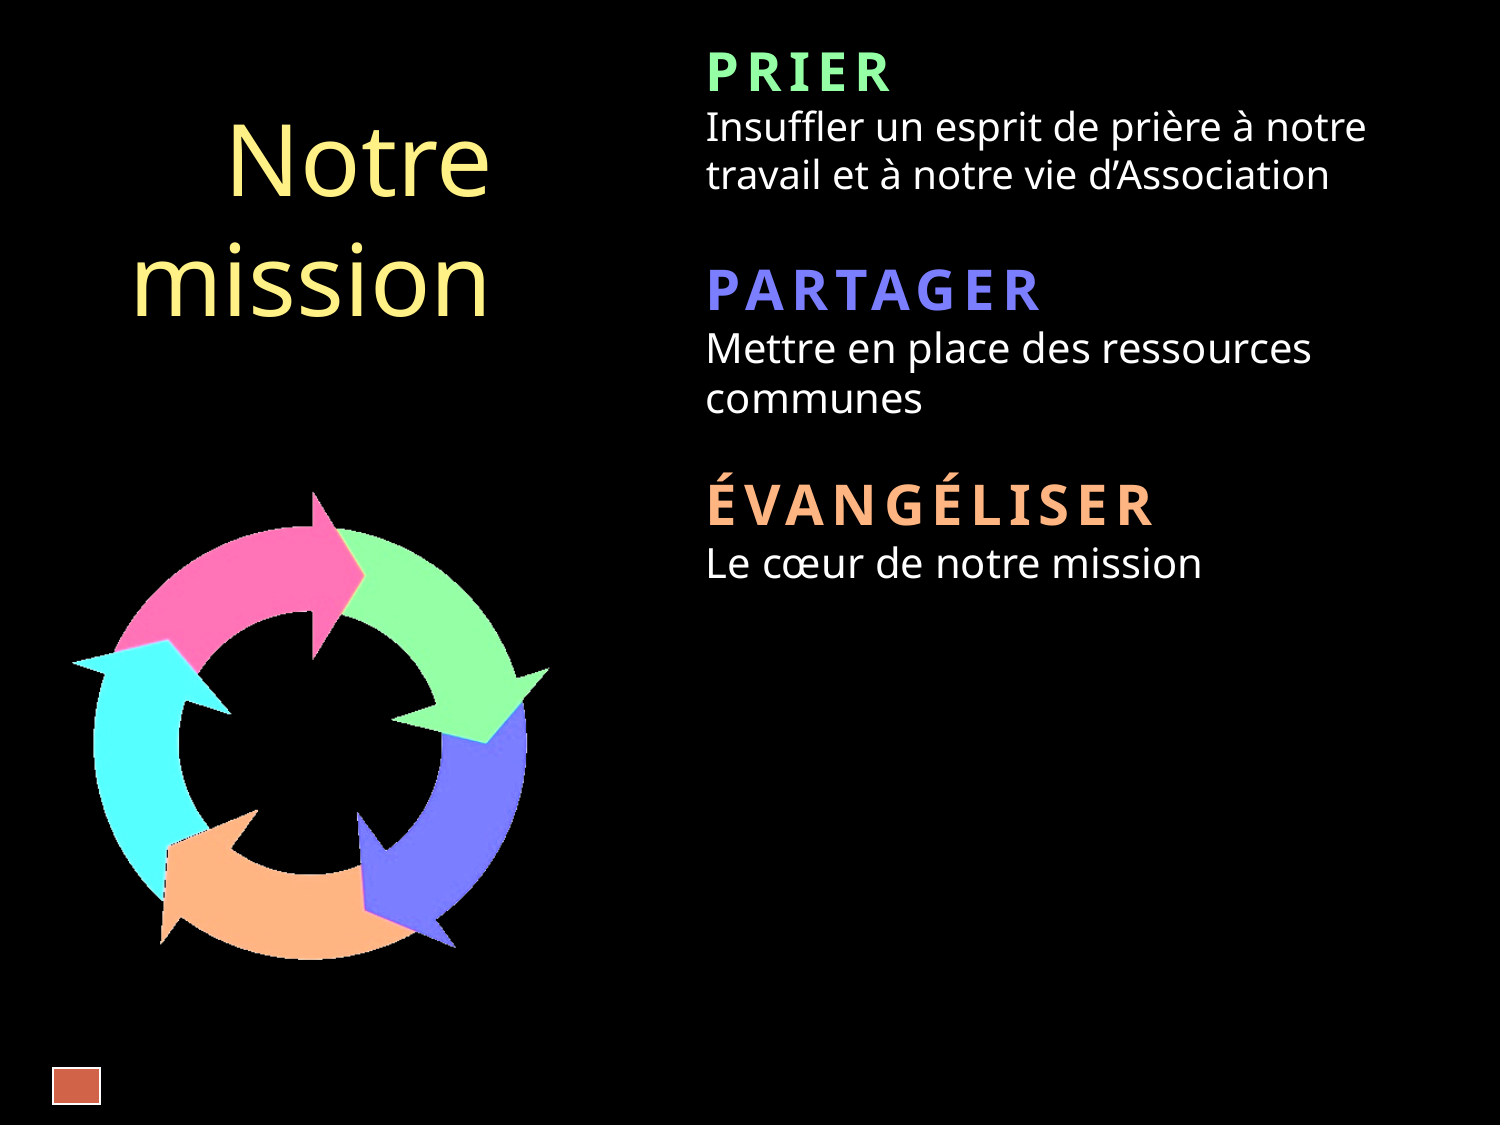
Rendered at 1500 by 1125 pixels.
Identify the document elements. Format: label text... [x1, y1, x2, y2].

picture [59, 472, 575, 990]
list PARTAGER Mettre en place des ressources communes [690, 246, 1411, 461]
list ÉVANGÉLISER Le cœur de notre mission [690, 461, 1411, 680]
list Notre mission [29, 88, 508, 365]
list PRIER Insuffler un esprit de prière à notre travail et à notre vie d’Association [690, 29, 1411, 246]
